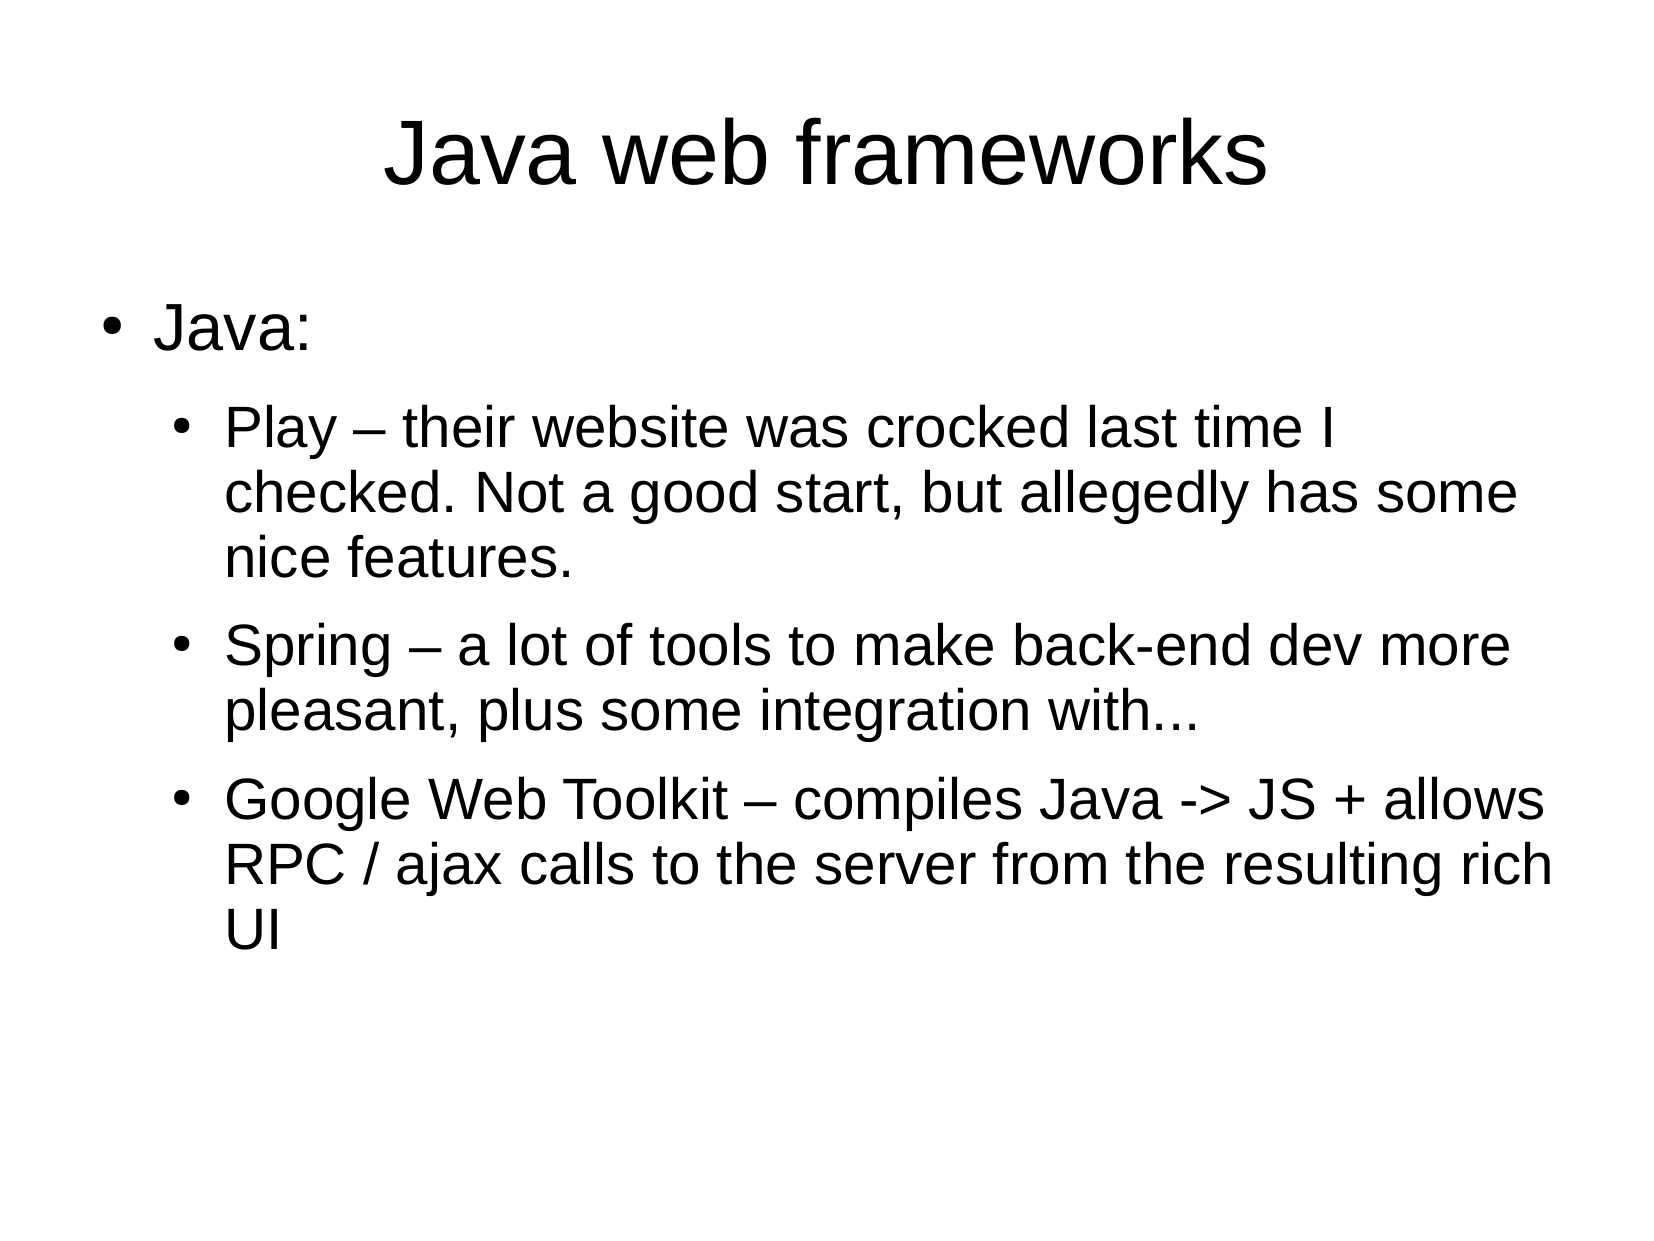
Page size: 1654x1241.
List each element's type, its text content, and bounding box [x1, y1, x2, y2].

title Java web frameworks [82, 56, 1571, 250]
list Java: Play – their website was crocked last time I checked. Not a good start, but allegedly has some nice features. Spring – a lot of tools to make back-end dev more pleasant, plus some integration with... Google Web Toolkit – compiles Java -> JS + allows RPC / ajax calls to the server from the resulting rich UI [82, 290, 1571, 1094]
